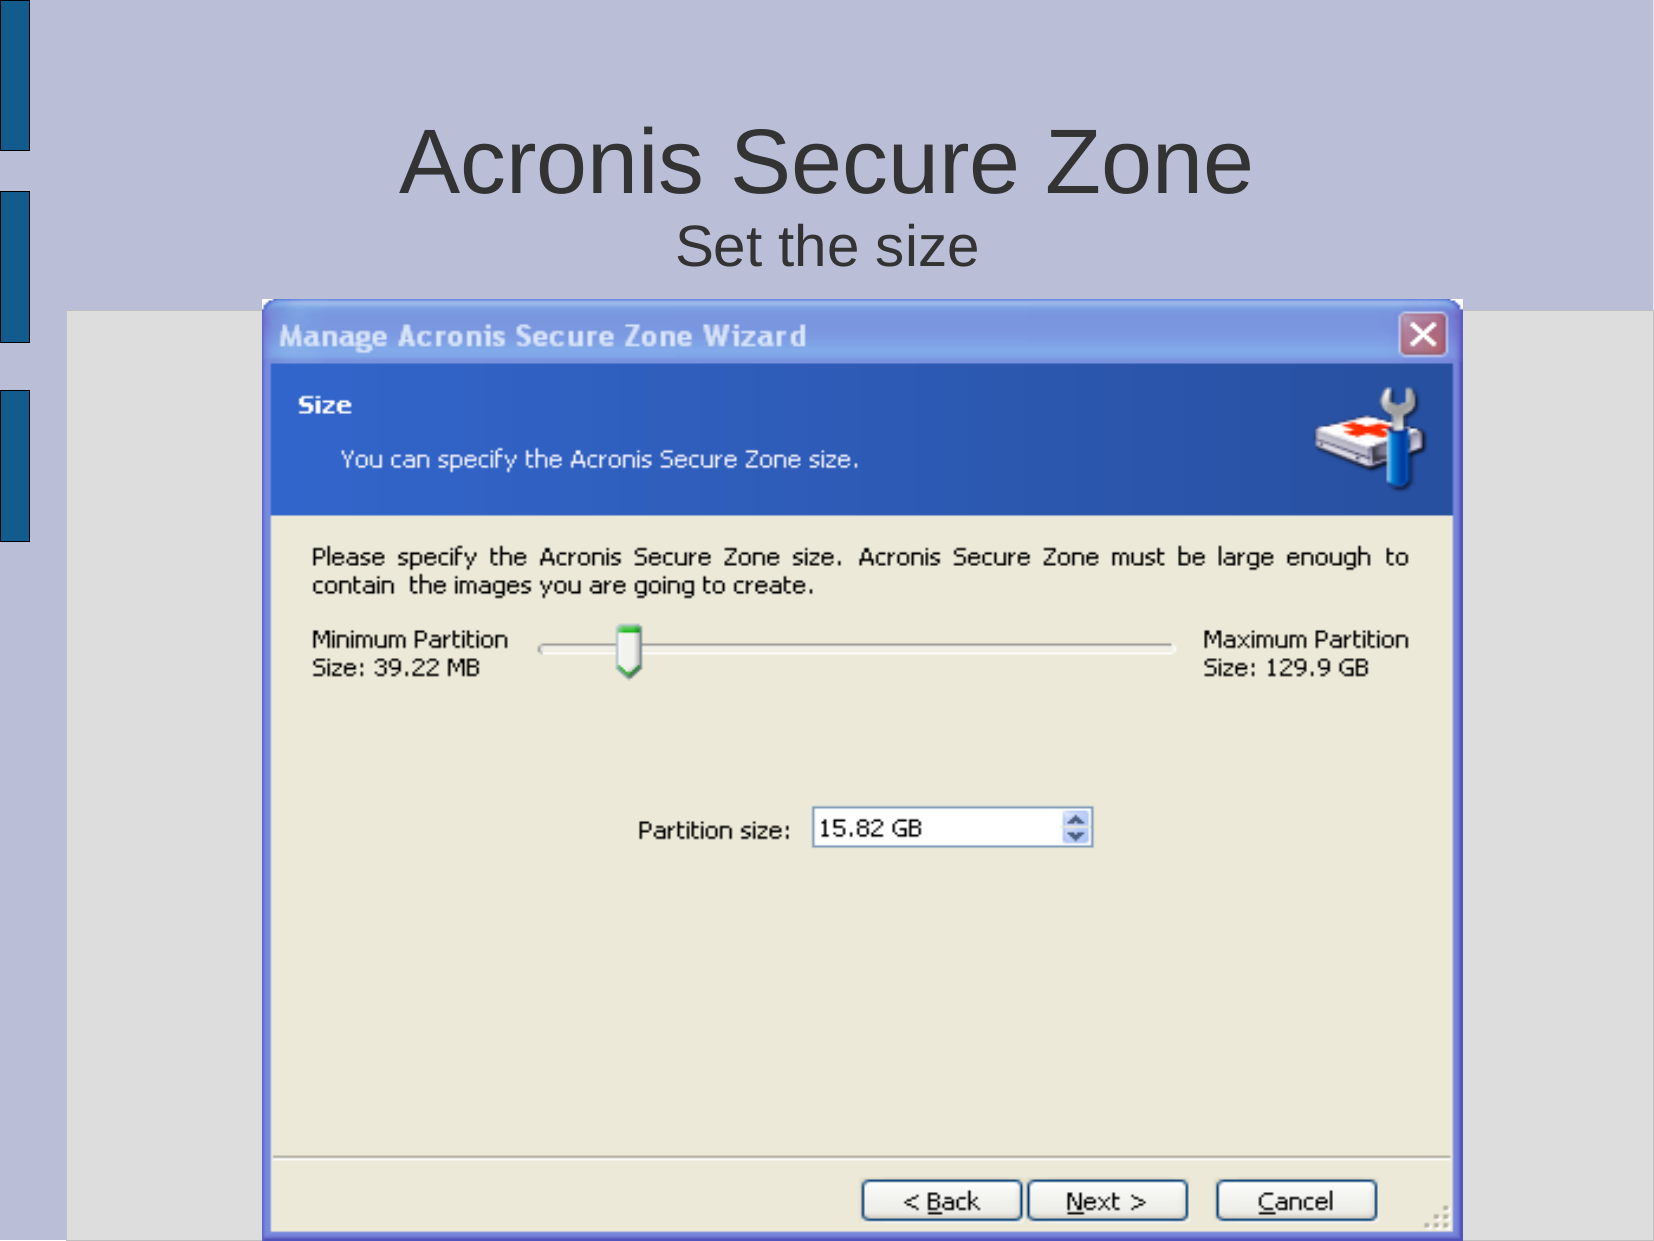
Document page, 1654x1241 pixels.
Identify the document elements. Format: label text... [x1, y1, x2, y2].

title Acronis Secure Zone Set the size [121, 91, 1534, 299]
picture [262, 299, 1463, 1241]
